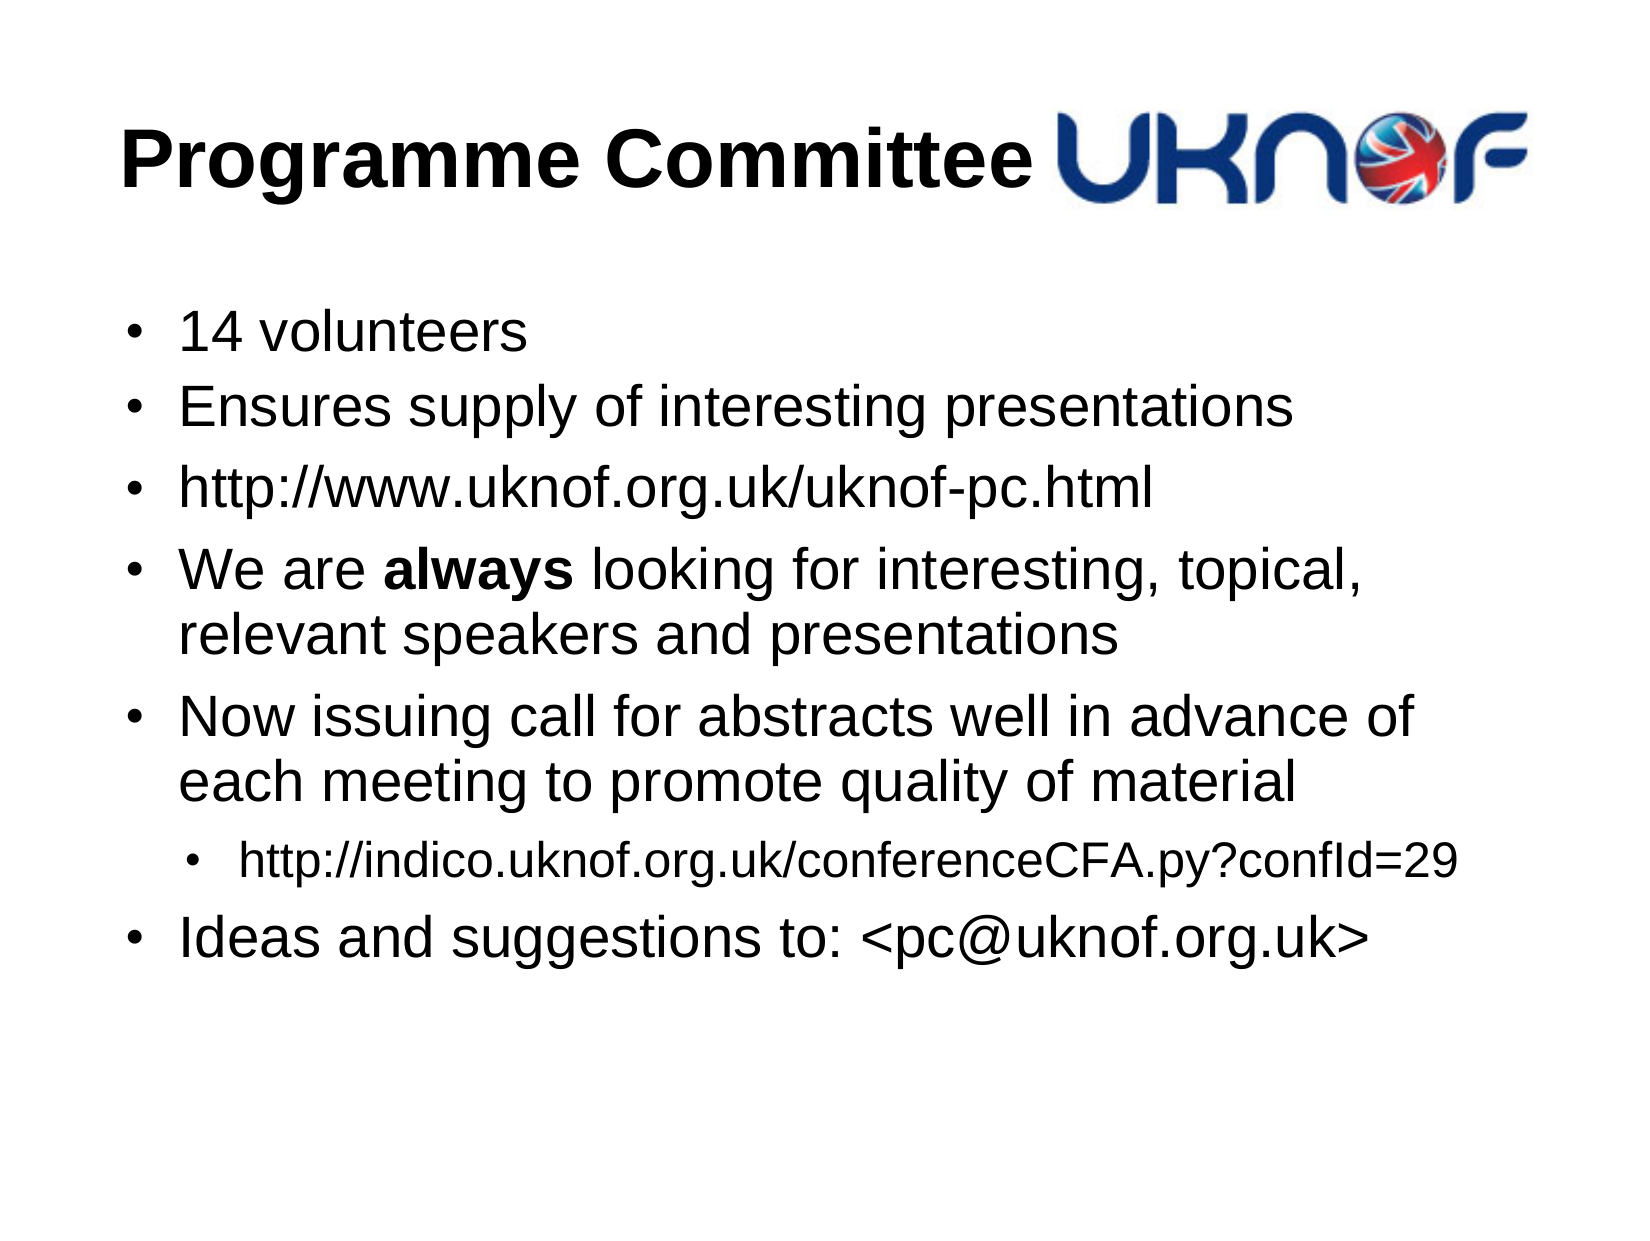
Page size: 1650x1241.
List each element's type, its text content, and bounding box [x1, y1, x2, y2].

title Programme Committee [88, 37, 1066, 281]
picture [1066, 93, 1536, 225]
list 14 volunteers Ensures supply of interesting presentations http://www.uknof.org.uk/uknof-pc.html We are always looking for interesting, topical, relevant speakers and presentations Now issuing call for abstracts well in advance of each meeting to promote quality of material http://indico.uknof.org.uk/conferenceCFA.py?confId=29 Ideas and suggestions to: <pc@uknof.org.uk> [124, 304, 1527, 1204]
